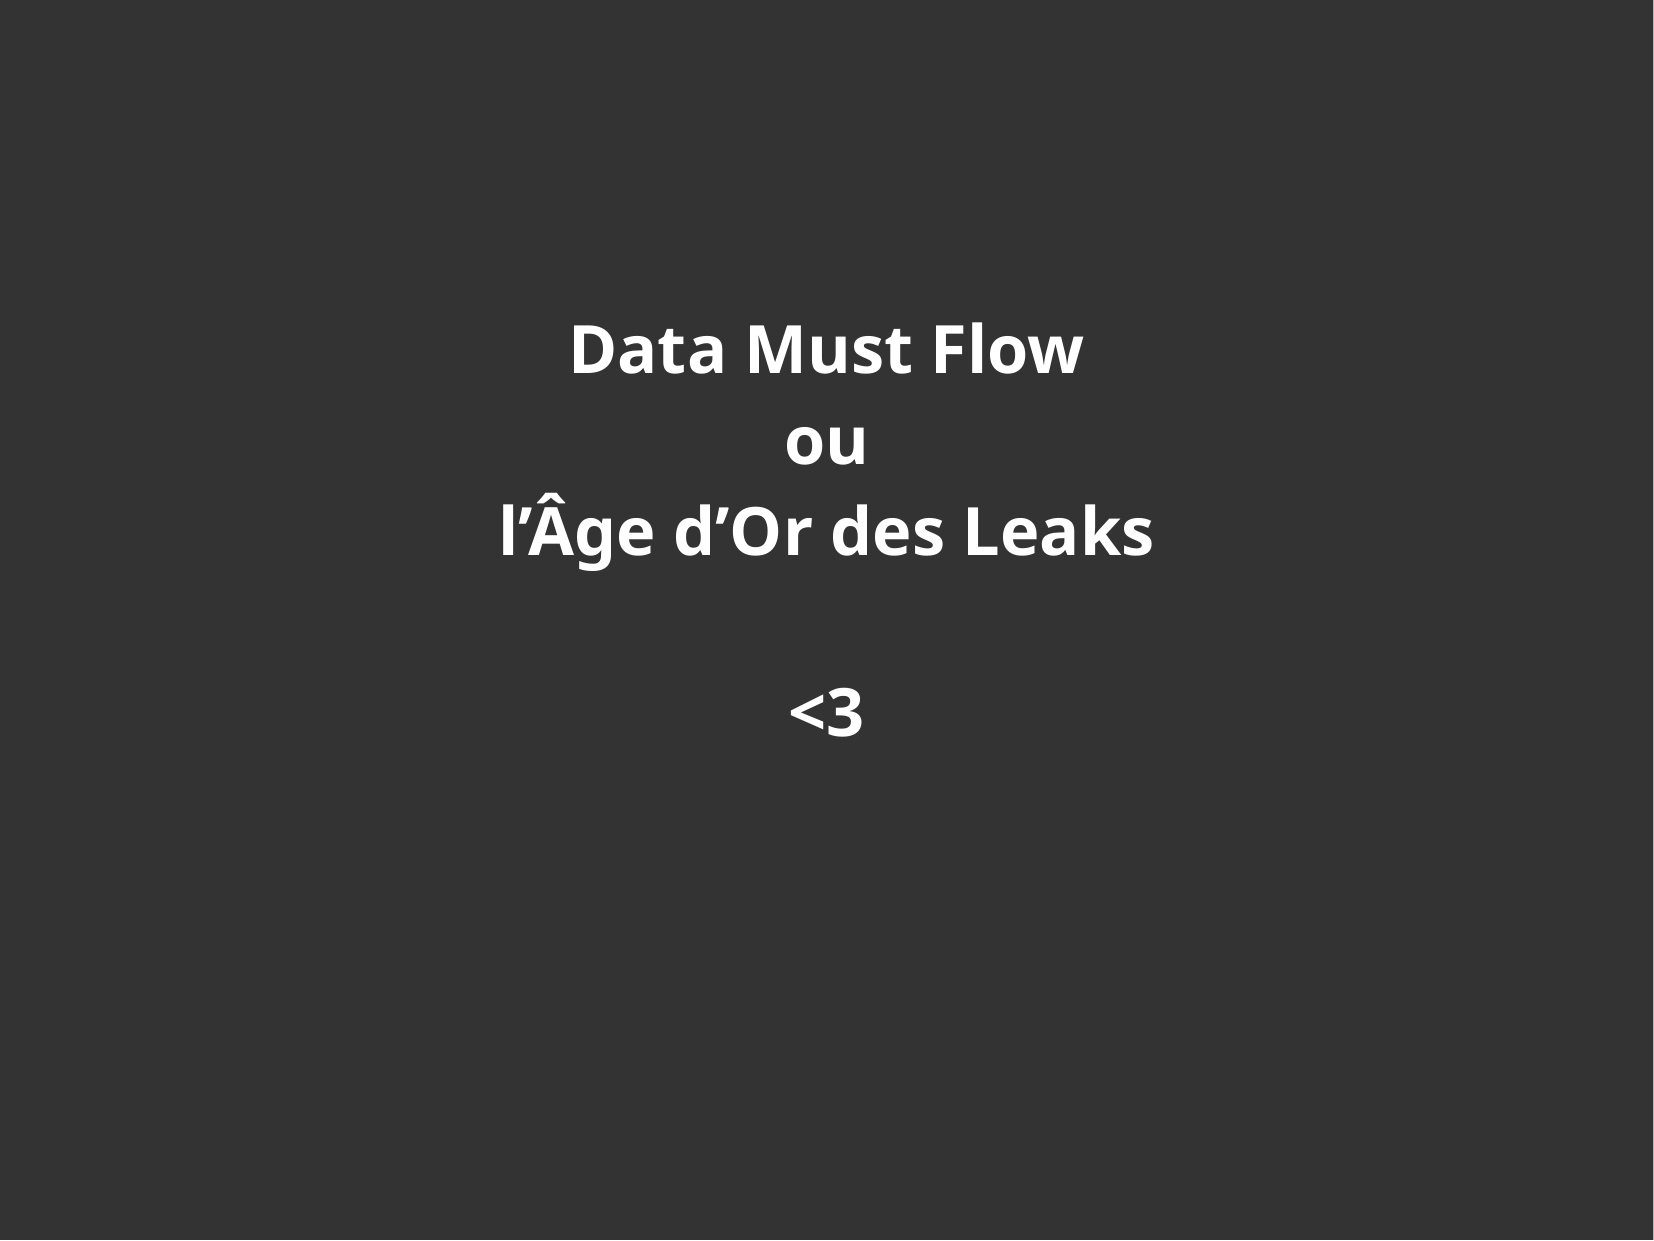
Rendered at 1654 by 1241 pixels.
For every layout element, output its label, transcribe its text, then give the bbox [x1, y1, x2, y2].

subtitle Data Must Flow ou l’Âge d’Or des Leaks <3 [82, 49, 1571, 1010]
